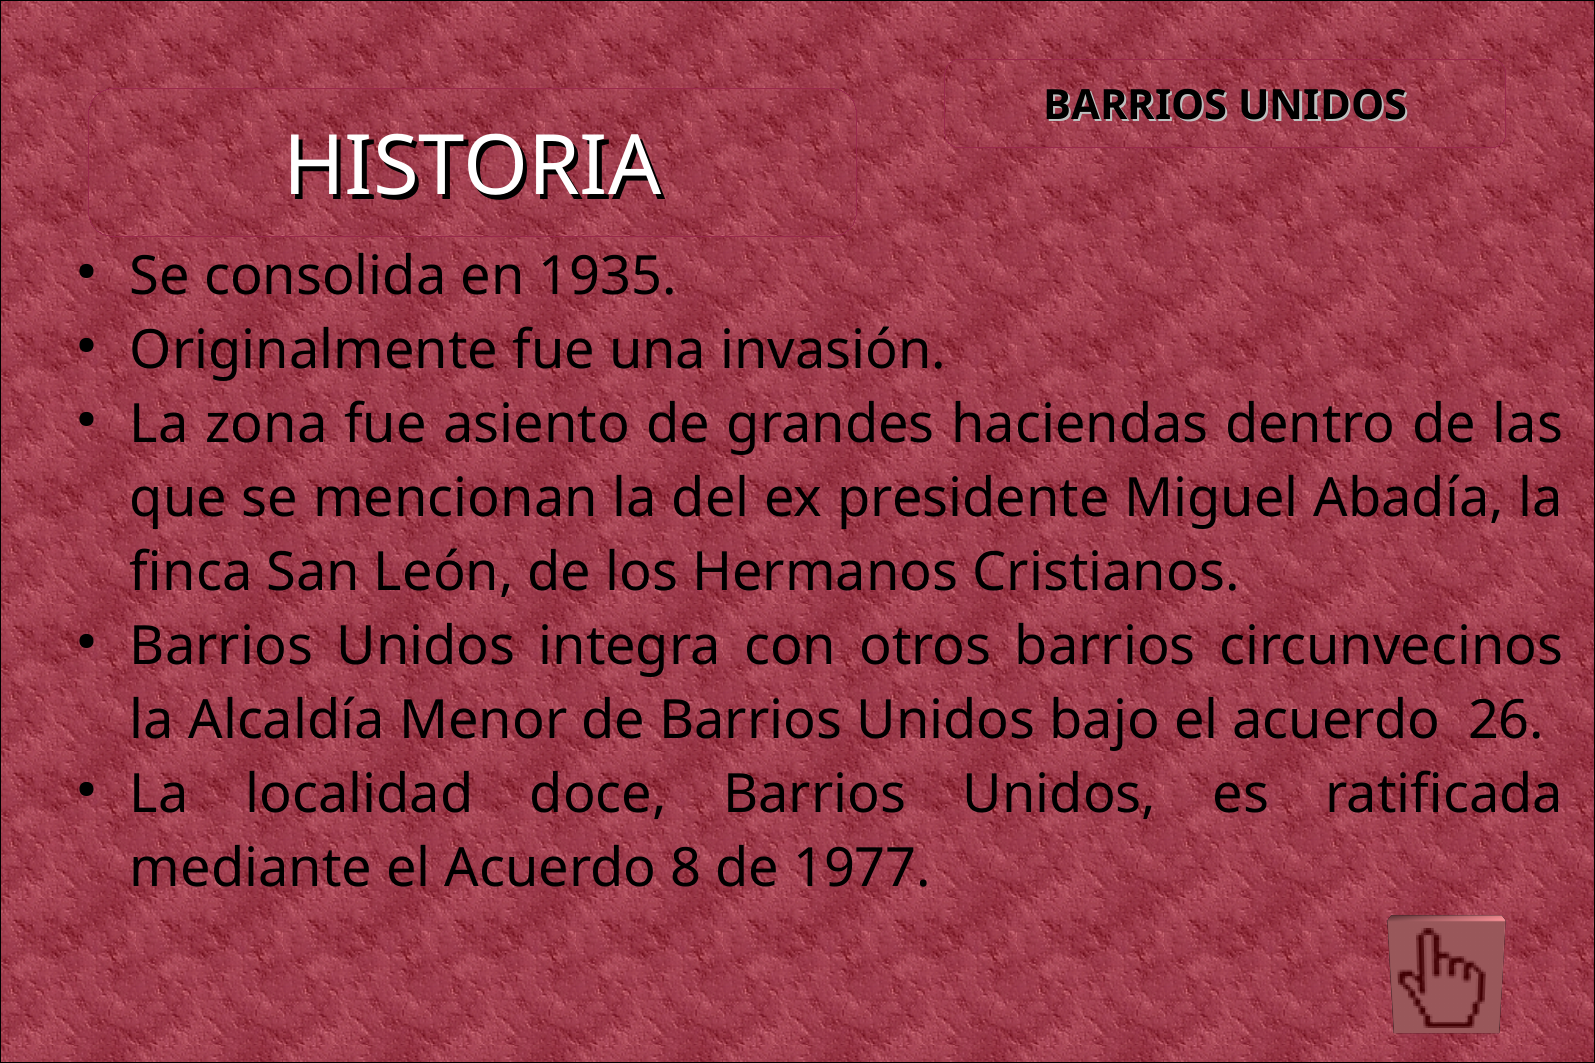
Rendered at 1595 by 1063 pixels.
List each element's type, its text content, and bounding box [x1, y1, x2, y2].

text_box BARRIOS UNIDOS [944, 59, 1506, 148]
list Se consolida en 1935. Originalmente fue una invasión. La zona fue asiento de grandes haciendas dentro de las que se mencionan la del ex presidente Miguel Abadía, la finca San León, de los Hermanos Cristianos. Barrios Unidos integra con otros barrios circunvecinos la Alcaldía Menor de Barrios Unidos bajo el acuerdo 26. La localidad doce, Barrios Unidos, es ratificada mediante el Acuerdo 8 de 1977. [59, 236, 1565, 992]
text_box HISTORIA [88, 88, 857, 237]
